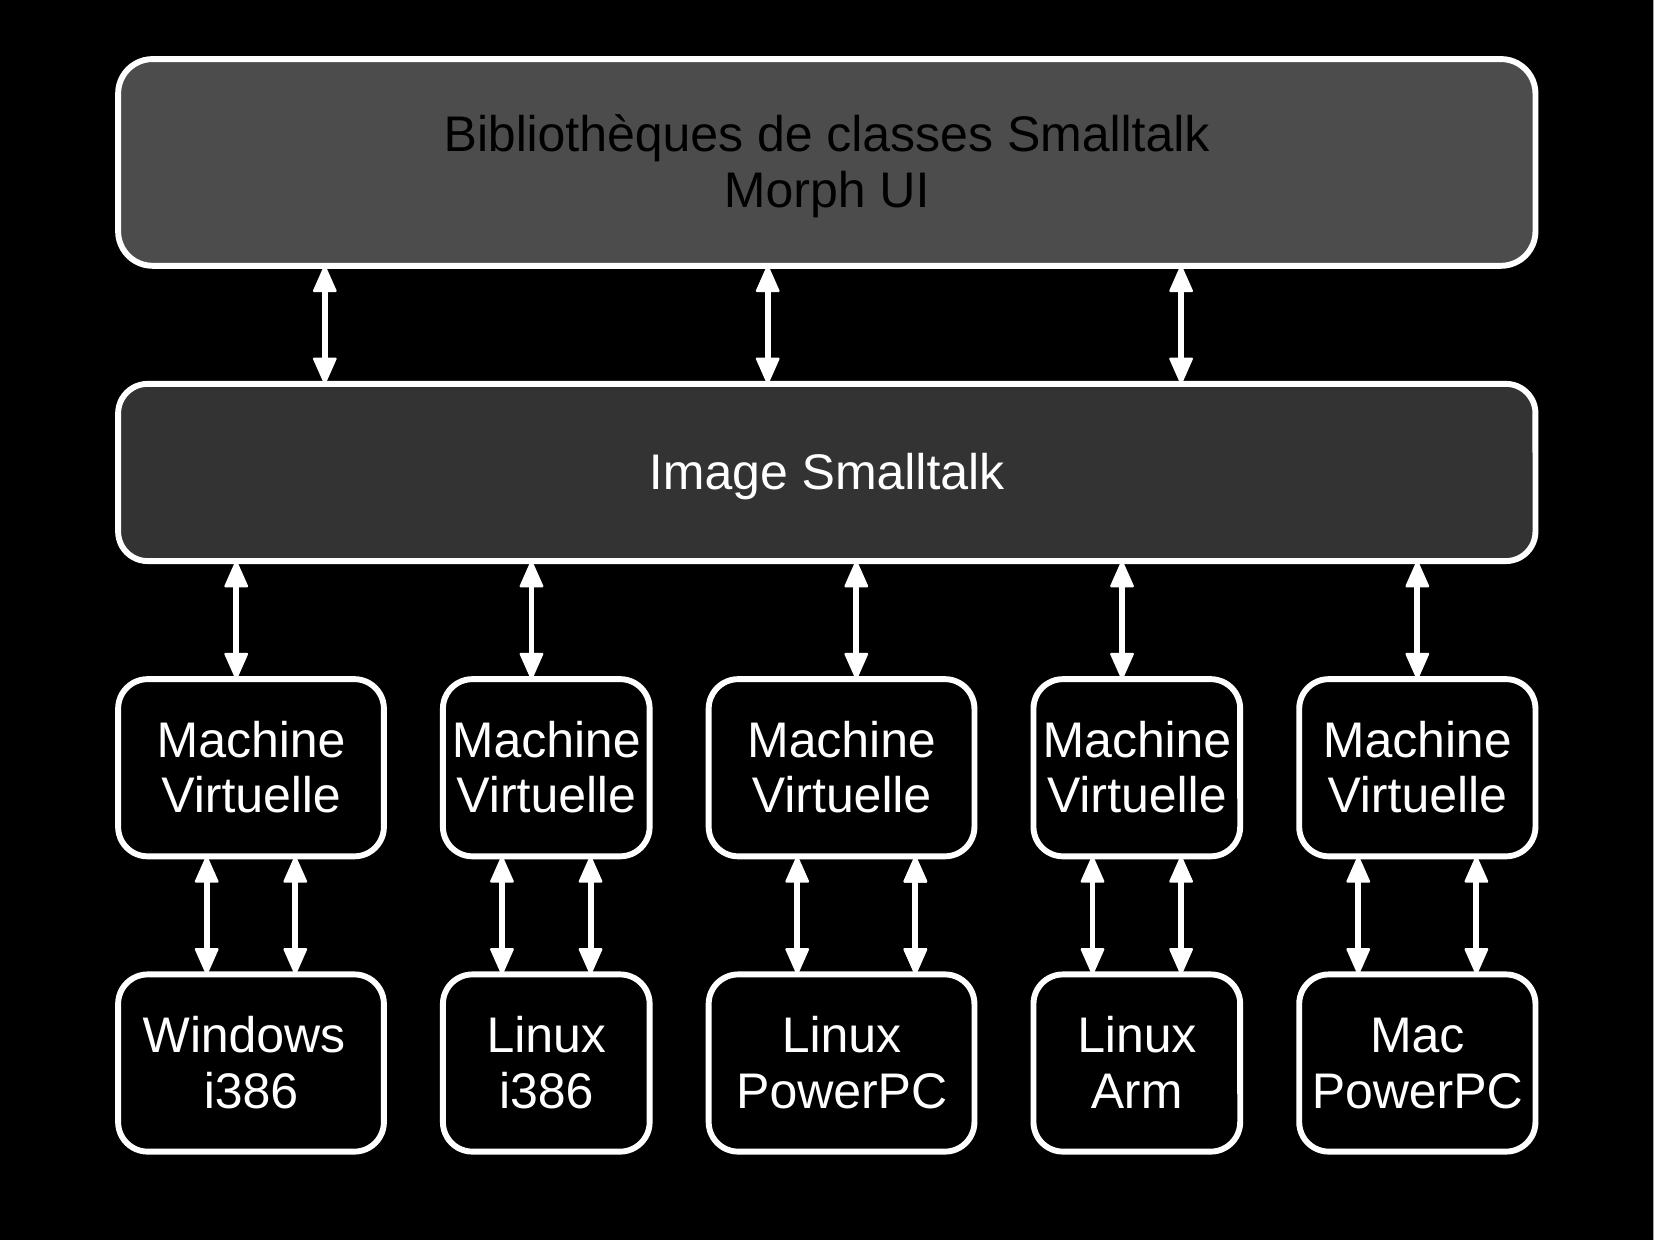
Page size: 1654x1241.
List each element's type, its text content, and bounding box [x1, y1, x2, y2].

text_box Bibliothèques de classes Smalltalk Morph UI [118, 59, 1536, 266]
text_box Mac PowerPC [1299, 974, 1536, 1152]
text_box Machine Virtuelle [118, 679, 384, 857]
text_box Linux i386 [442, 974, 650, 1152]
text_box Linux PowerPC [708, 974, 975, 1152]
text_box Machine Virtuelle [708, 679, 975, 857]
text_box Machine Virtuelle [1299, 679, 1536, 857]
text_box Windows i386 [118, 974, 384, 1152]
text_box Machine Virtuelle [1033, 679, 1241, 857]
text_box Image Smalltalk [118, 383, 1536, 562]
text_box Machine Virtuelle [442, 679, 650, 857]
text_box Linux Arm [1033, 974, 1241, 1152]
